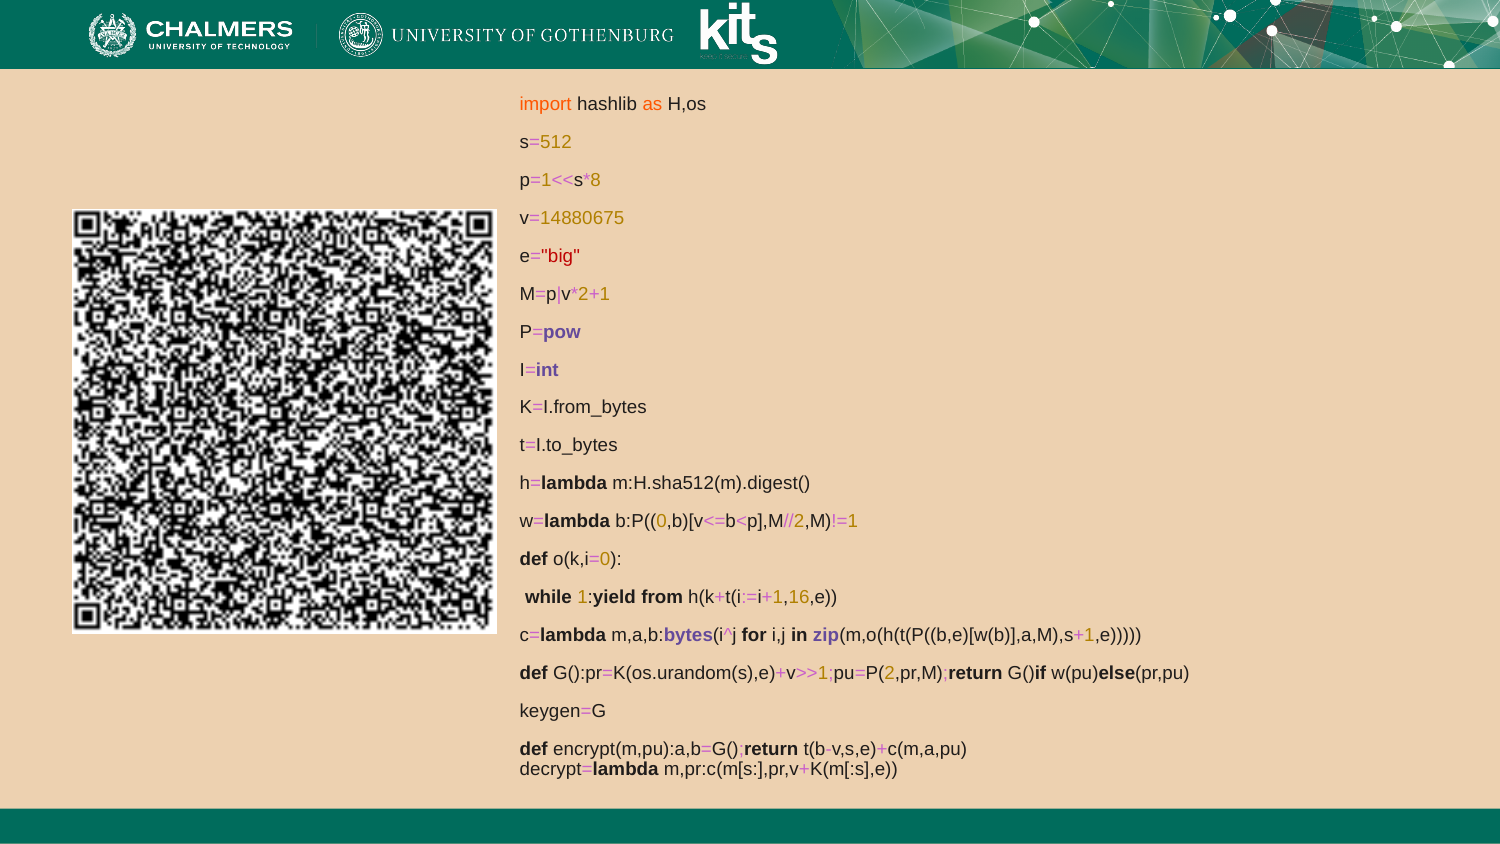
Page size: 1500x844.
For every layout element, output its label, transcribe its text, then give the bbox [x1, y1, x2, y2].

picture [72, 209, 497, 634]
list import hashlib as H,os s=512 p=1<<s*8 v=14880675 e="big" M=p|v*2+1 P=pow I=int K=I.from_bytes t=I.to_bytes h=lambda m:H.sha512(m).digest() w=lambda b:P((0,b)[v<=b<p],M//2,M)!=1 def o(k,i=0): while 1:yield from h(k+t(i:=i+1,16,e)) c=lambda m,a,b:bytes(i^j for i,j in zip(m,o(h(t(P((b,e)[w(b)],a,M),s+1,e))))) def G():pr=K(os.urandom(s),e)+v>>1;pu=P(2,pr,M);return G()if w(pu)else(pr,pu) keygen=G def encrypt(m,pu):a,b=G();return t(b-v,s,e)+c(m,a,pu) decrypt=lambda m,pr:c(m[s:],pr,v+K(m[:s],e)) [519, 94, 1425, 782]
picture [64, 0, 782, 85]
